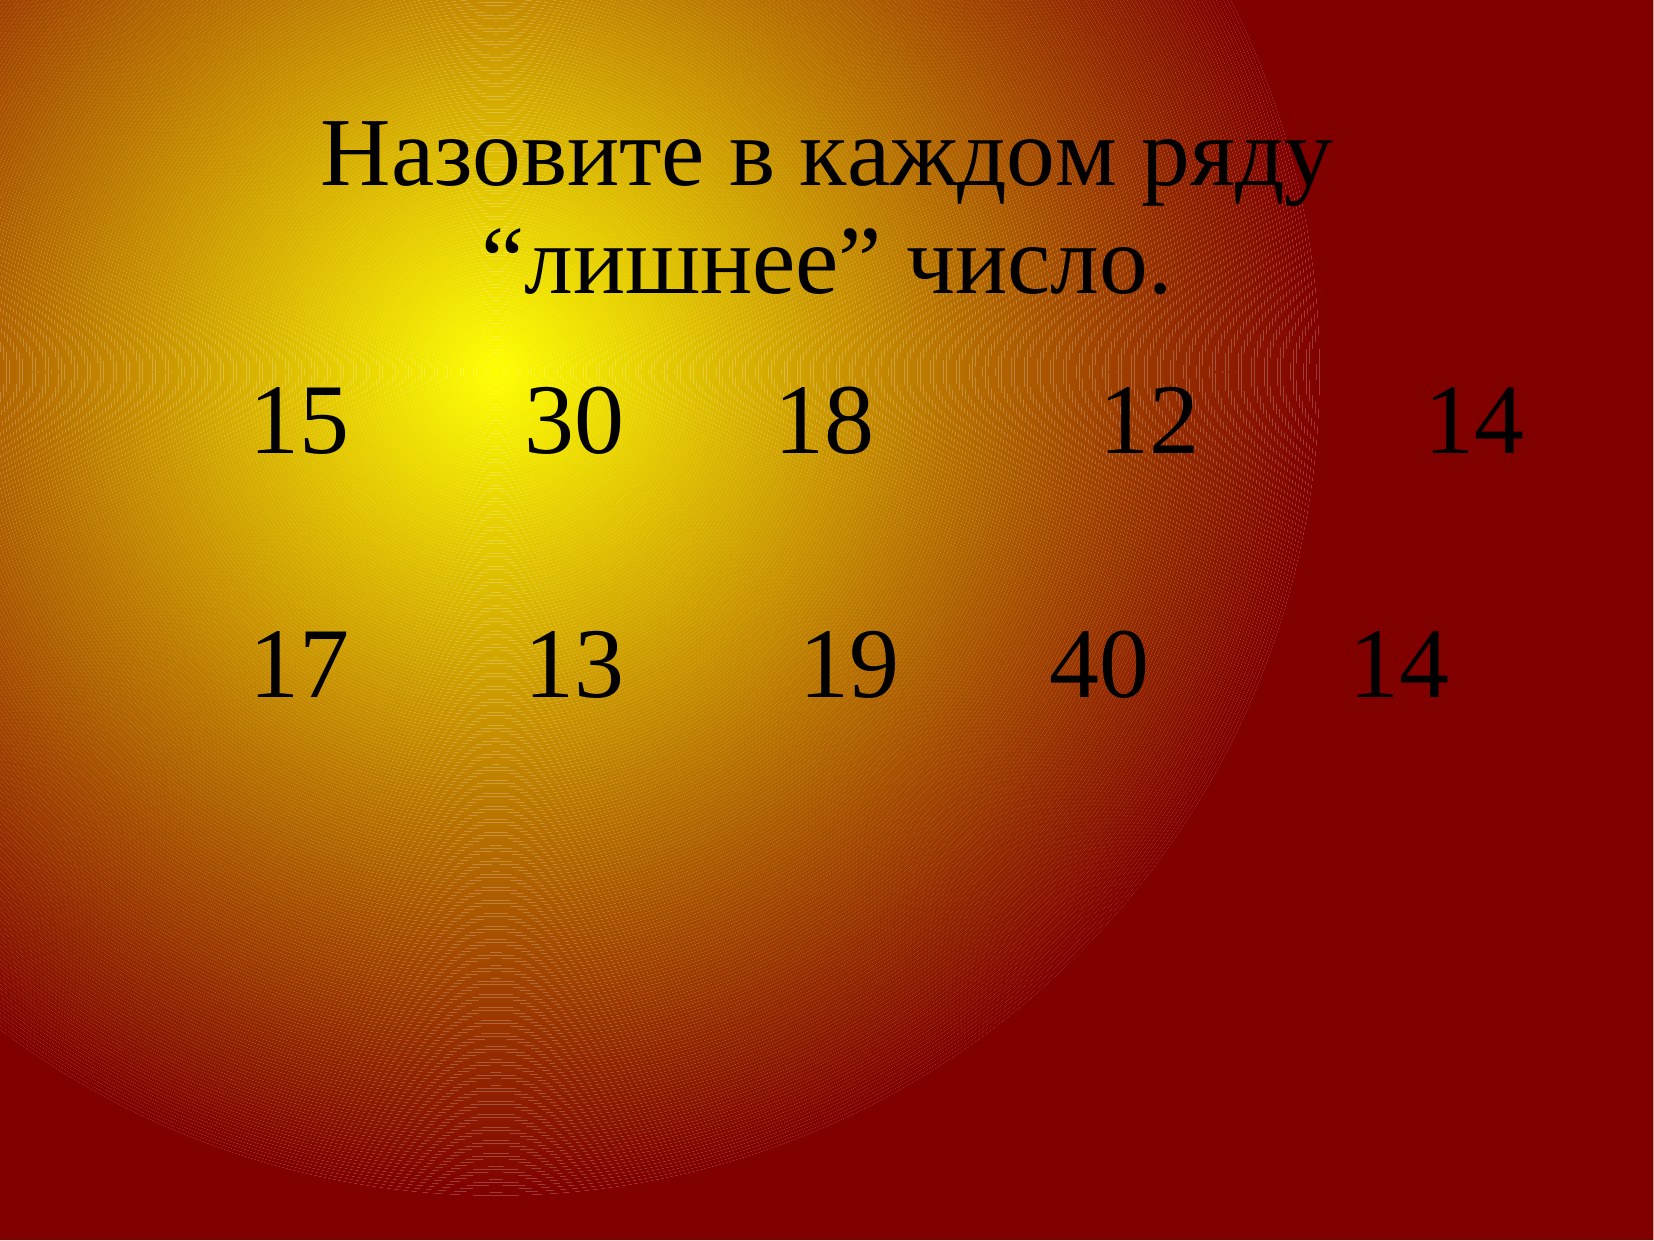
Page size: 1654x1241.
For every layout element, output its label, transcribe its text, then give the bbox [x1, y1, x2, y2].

title Назовите в каждом ряду “лишнее” число. [121, 98, 1534, 315]
list 15 30 18 12 14 17 13 19 40 14 [178, 364, 1570, 1147]
